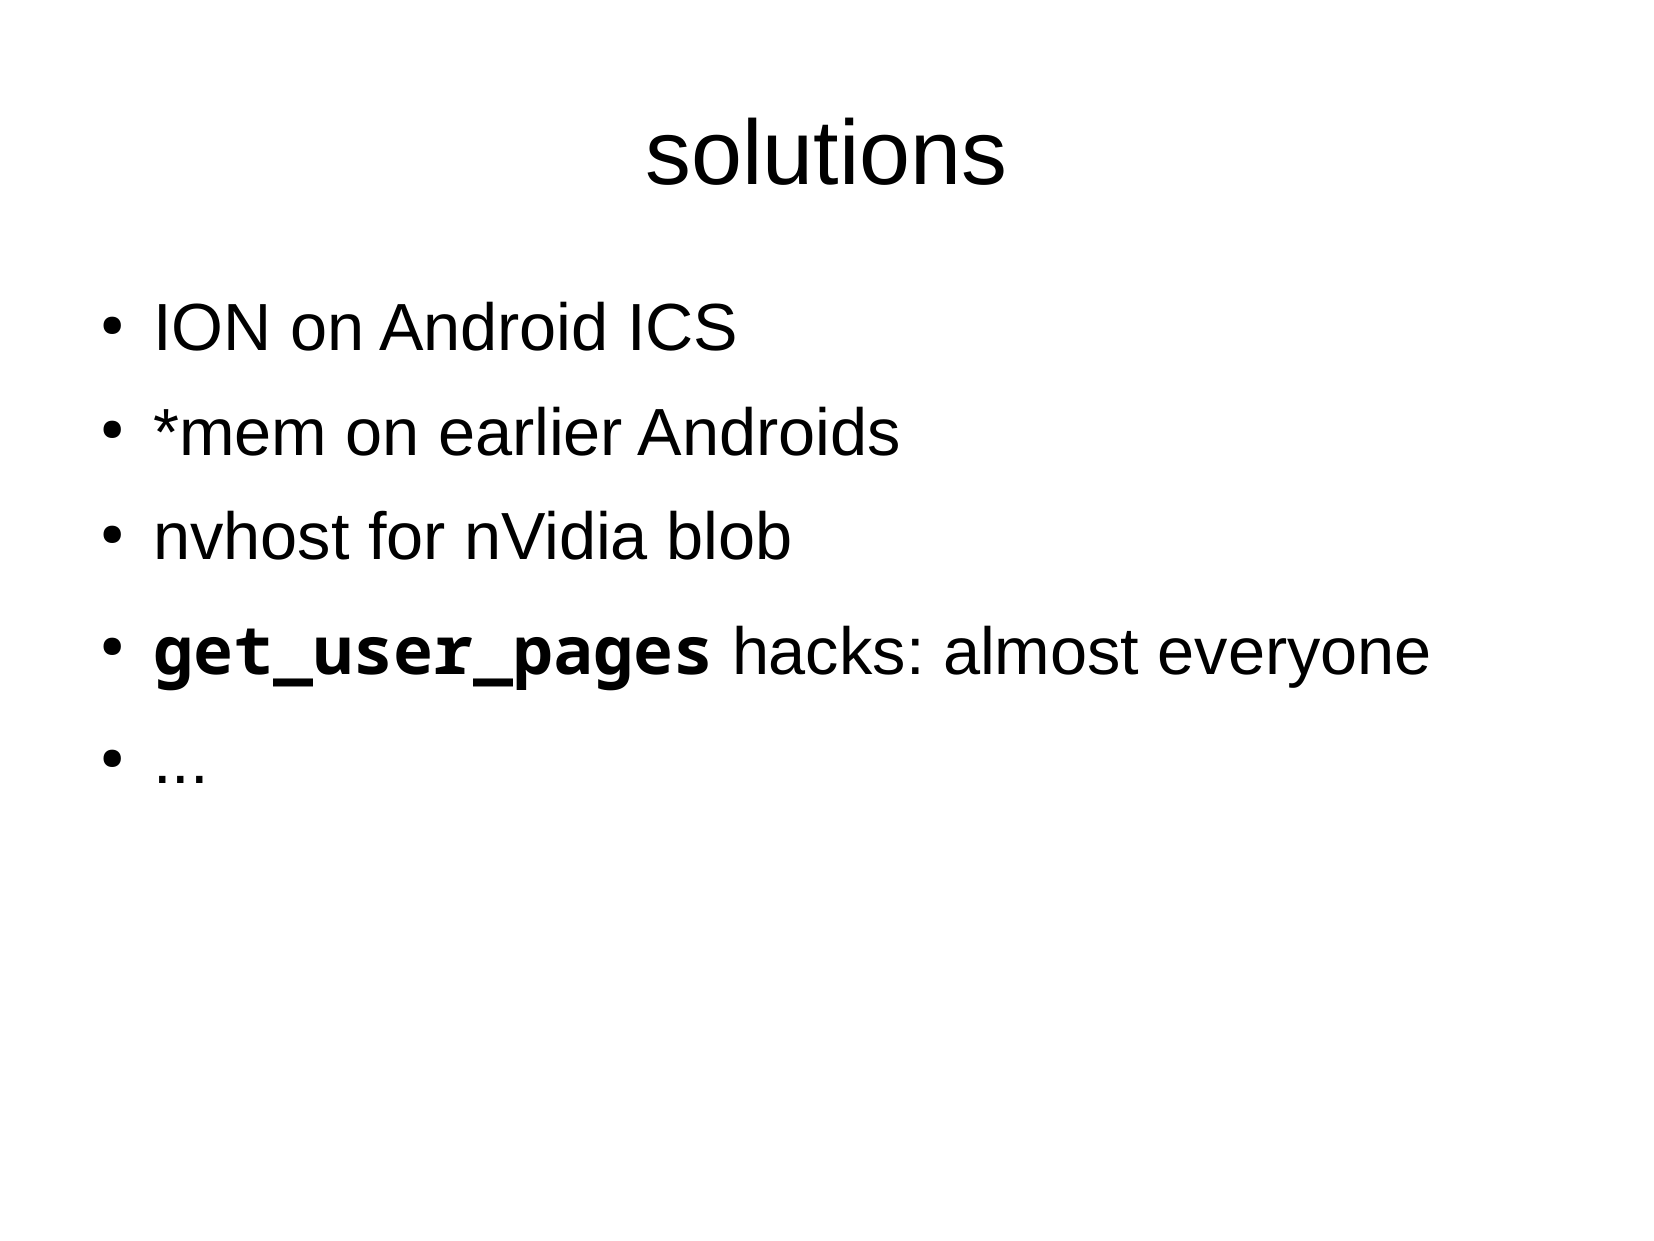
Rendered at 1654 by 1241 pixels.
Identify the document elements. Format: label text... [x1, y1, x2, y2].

title solutions [82, 49, 1571, 257]
list ION on Android ICS *mem on earlier Androids nvhost for nVidia blob get_user_pages hacks: almost everyone ... [82, 290, 1571, 1109]
